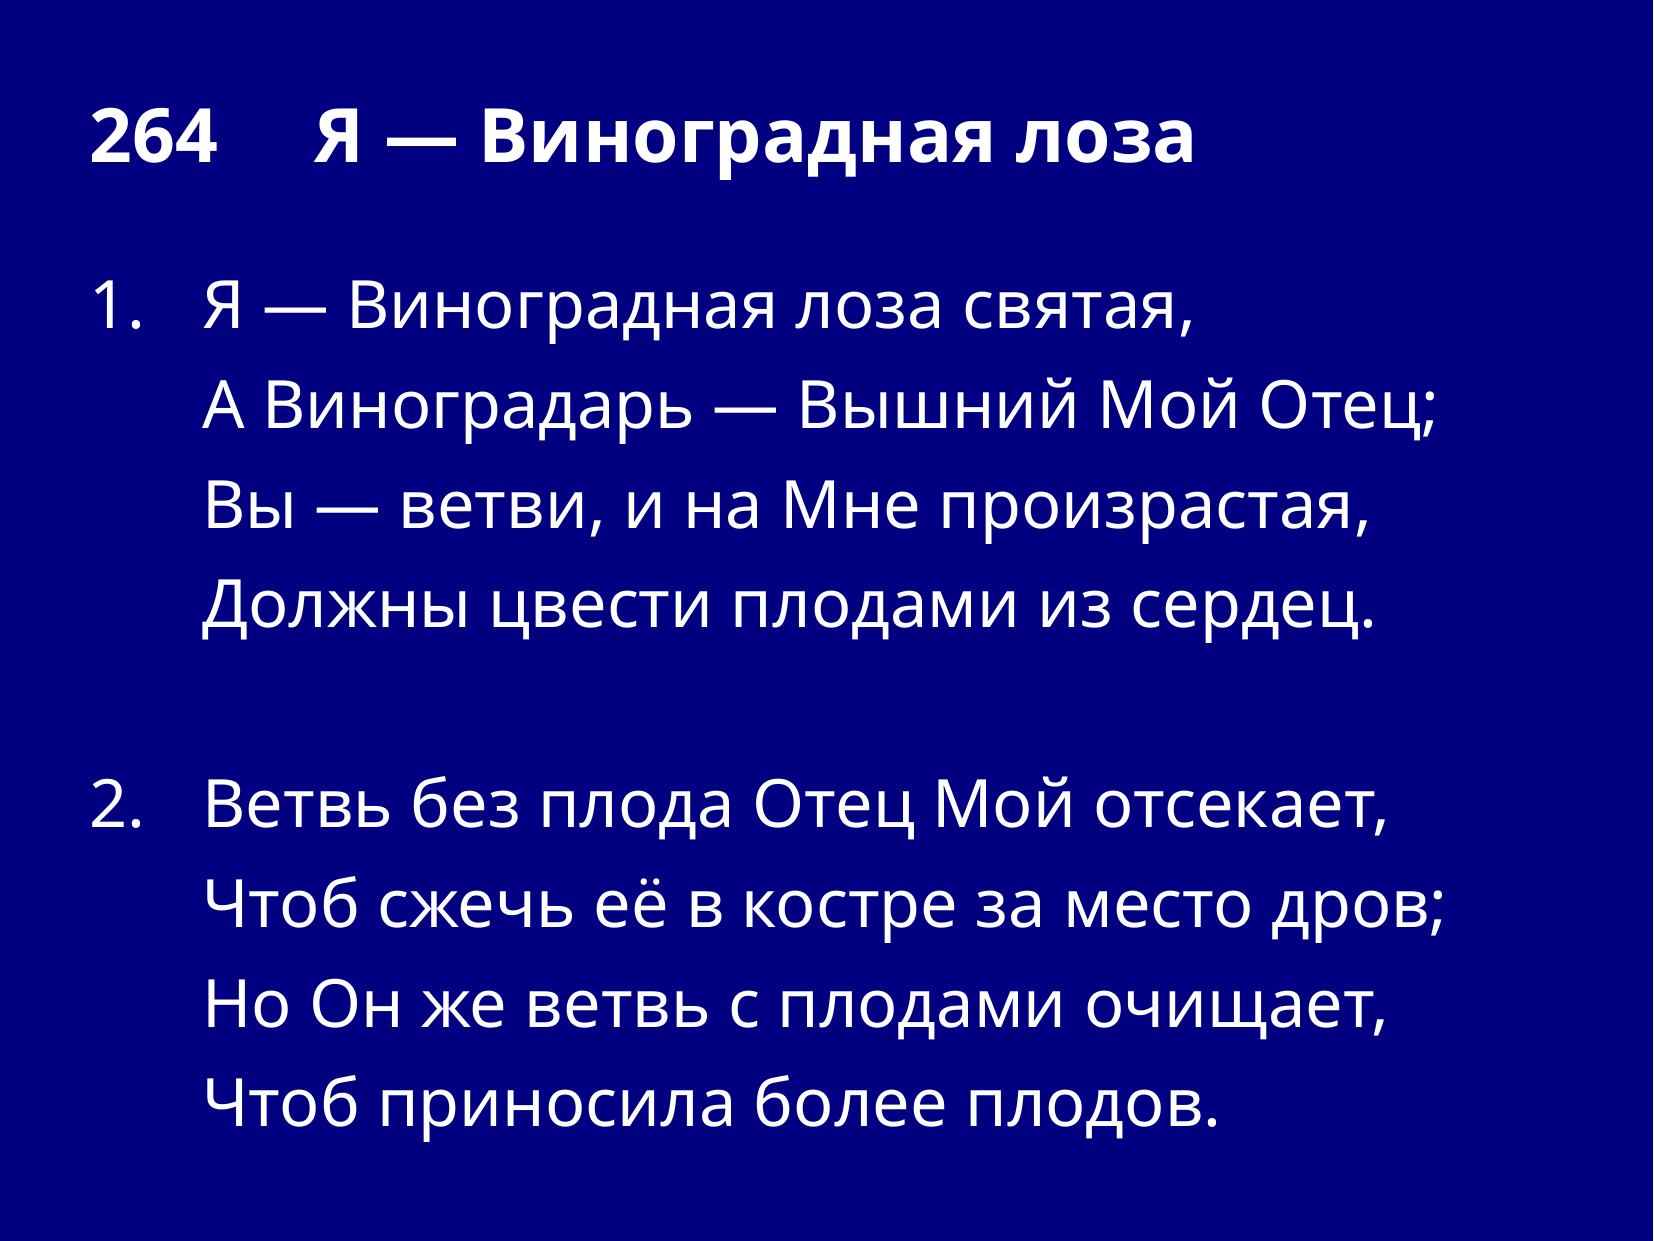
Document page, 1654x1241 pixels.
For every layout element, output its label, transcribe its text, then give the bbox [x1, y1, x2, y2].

text_box 1. Я — Виноградная лоза святая, А Виноградарь — Вышний Мой Отец; Вы — ветви, и на Мне произрастая, Должны цвести плодами из сердец. 2. Ветвь без плода Отец Мой отсекает, Чтоб сжечь её в костре за место дров; Но Он же ветвь с плодами очищает, Чтоб приносила более плодов. [75, 188, 1576, 1163]
text_box 264 Я — Виноградная лоза [75, 75, 1576, 188]
